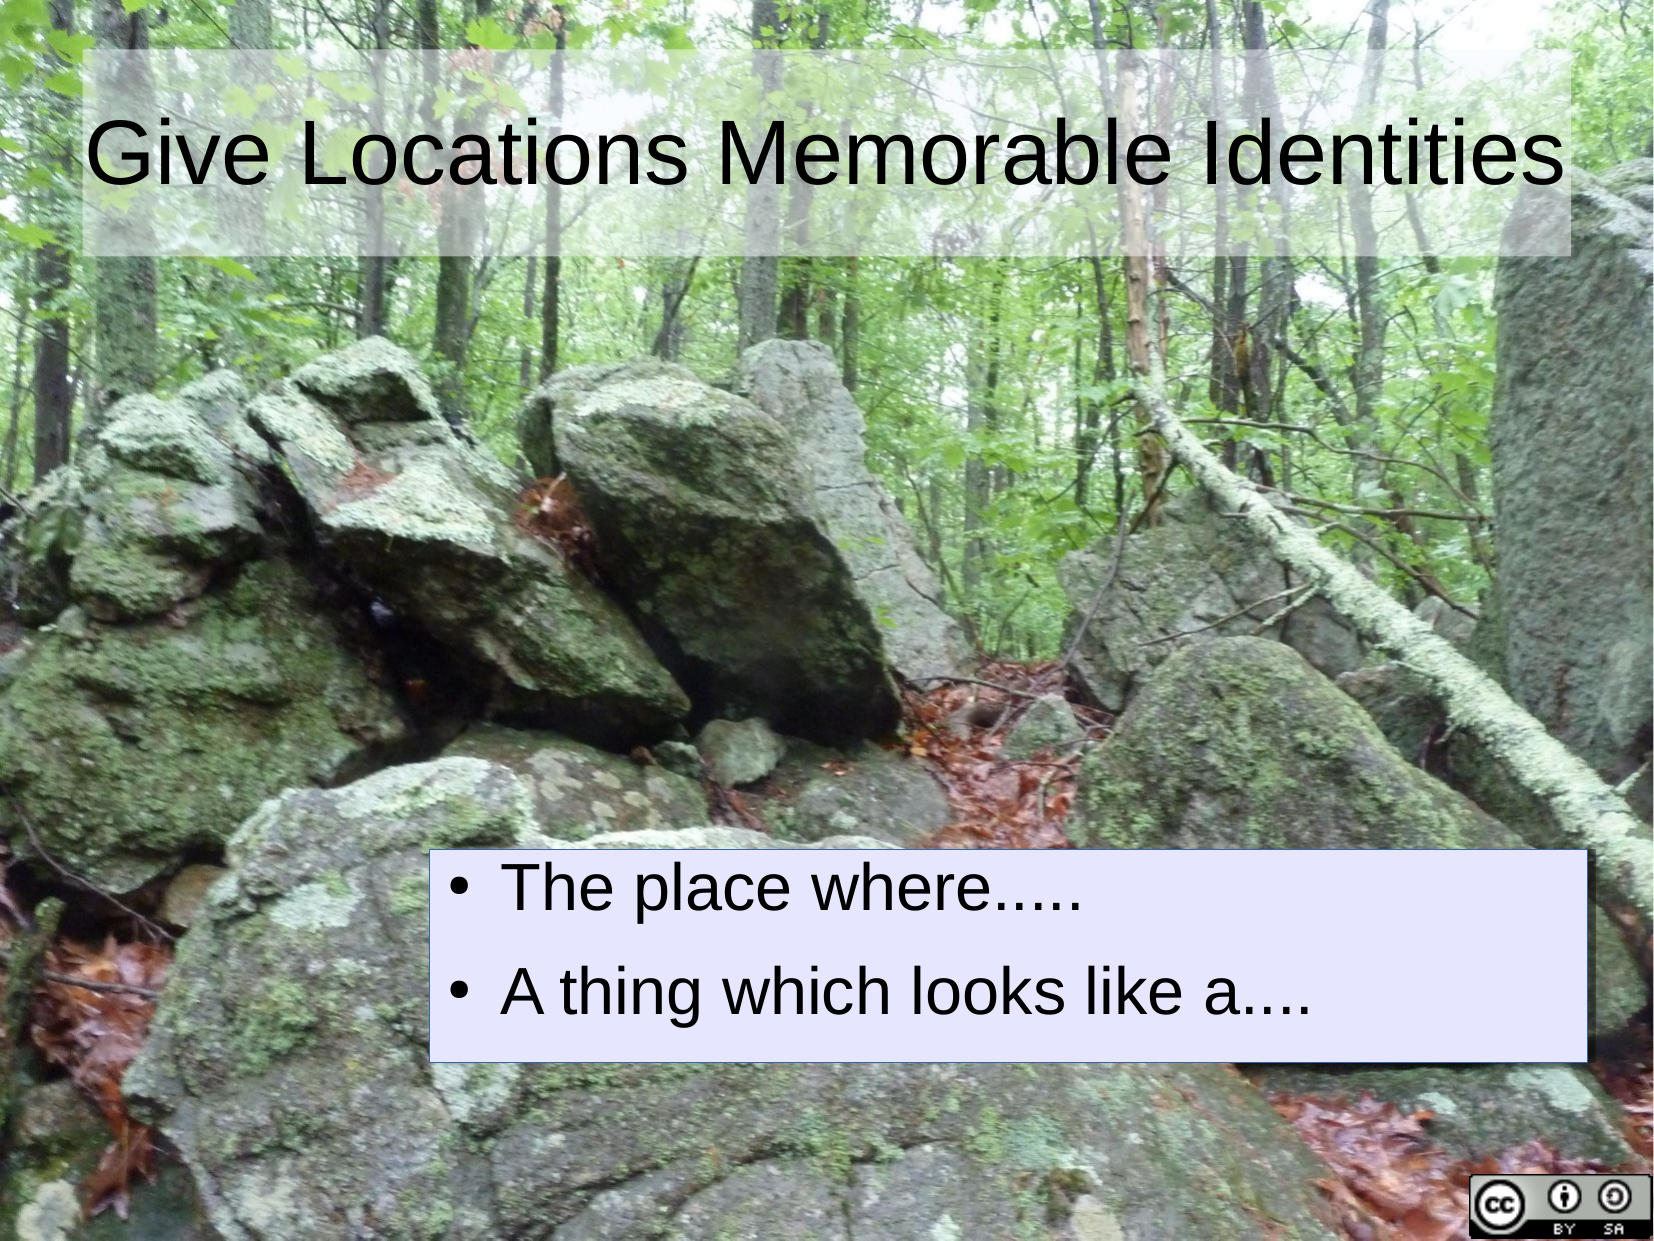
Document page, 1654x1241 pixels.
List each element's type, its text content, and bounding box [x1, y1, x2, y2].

title Give Locations Memorable Identities [82, 49, 1571, 257]
list The place where..... A thing which looks like a.... [429, 849, 1588, 1063]
picture [0, 0, 1654, 1241]
